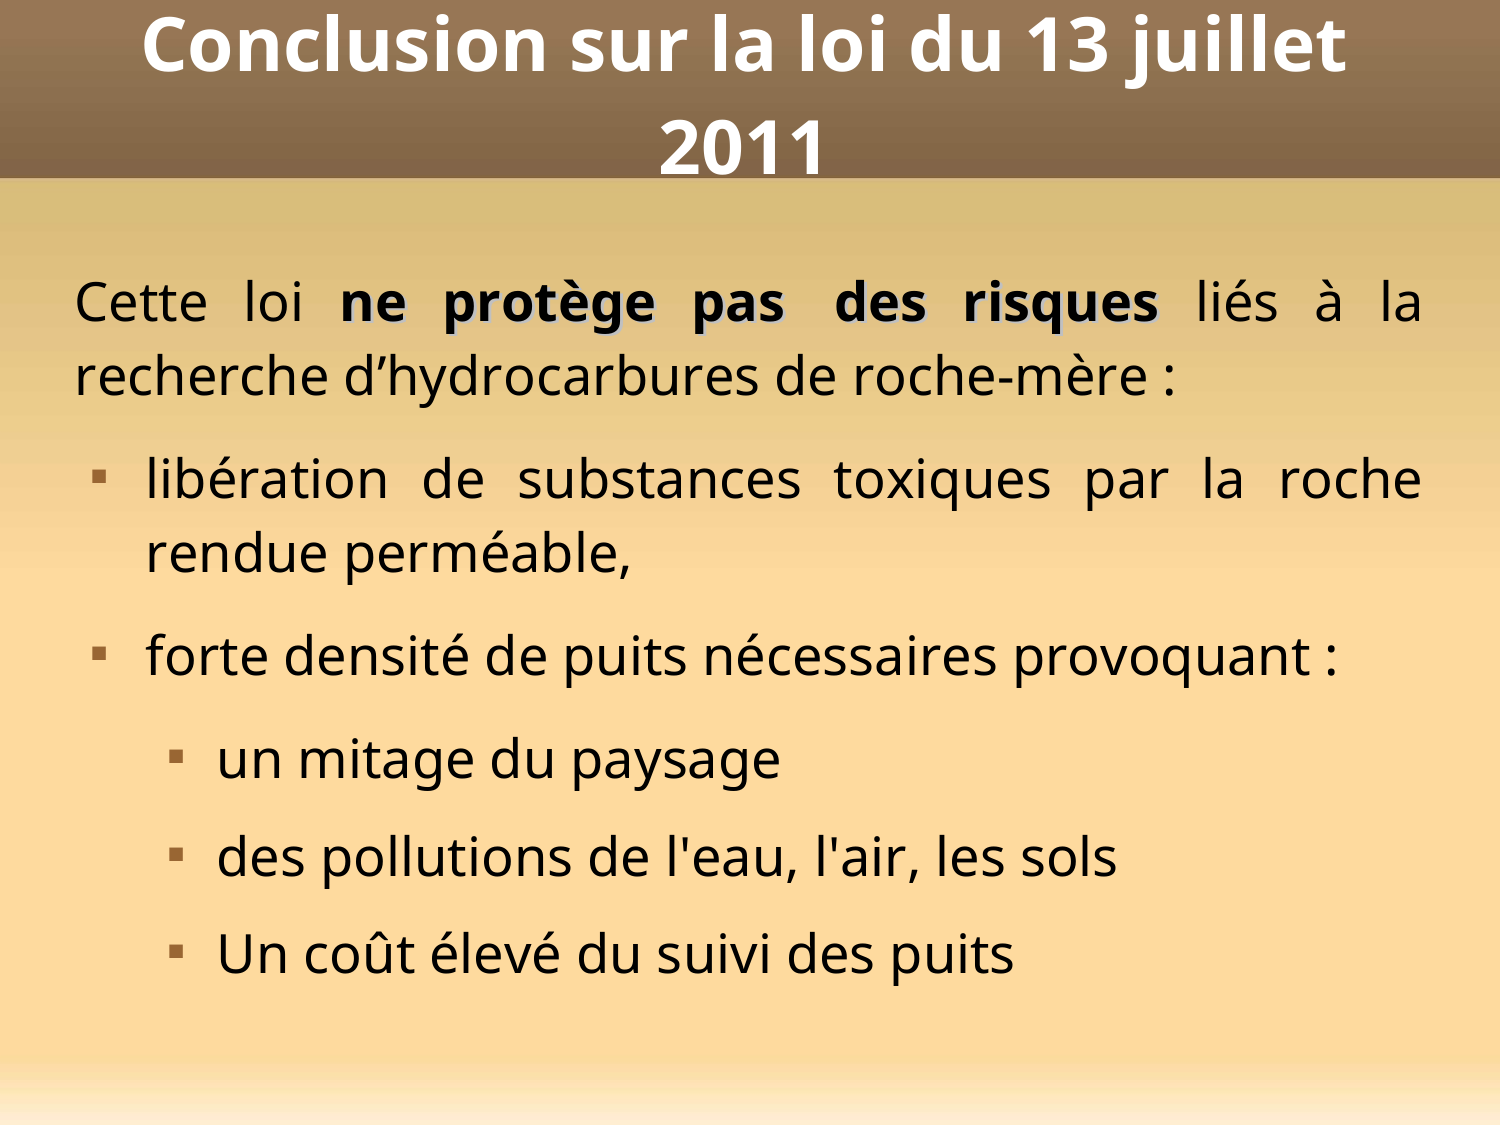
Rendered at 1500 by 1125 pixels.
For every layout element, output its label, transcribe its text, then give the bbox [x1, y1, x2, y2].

title Conclusion sur la loi du 13 juillet 2011 [69, 0, 1420, 188]
picture [0, 0, 1500, 1125]
list Cette loi ne protège pas des risques liés à la recherche d’hydrocarbures de roche-mère : libération de substances toxiques par la roche rendue perméable, forte densité de puits nécessaires provoquant : un mitage du paysage des pollutions de l'eau, l'air, les sols Un coût élevé du suivi des puits [74, 263, 1425, 1079]
